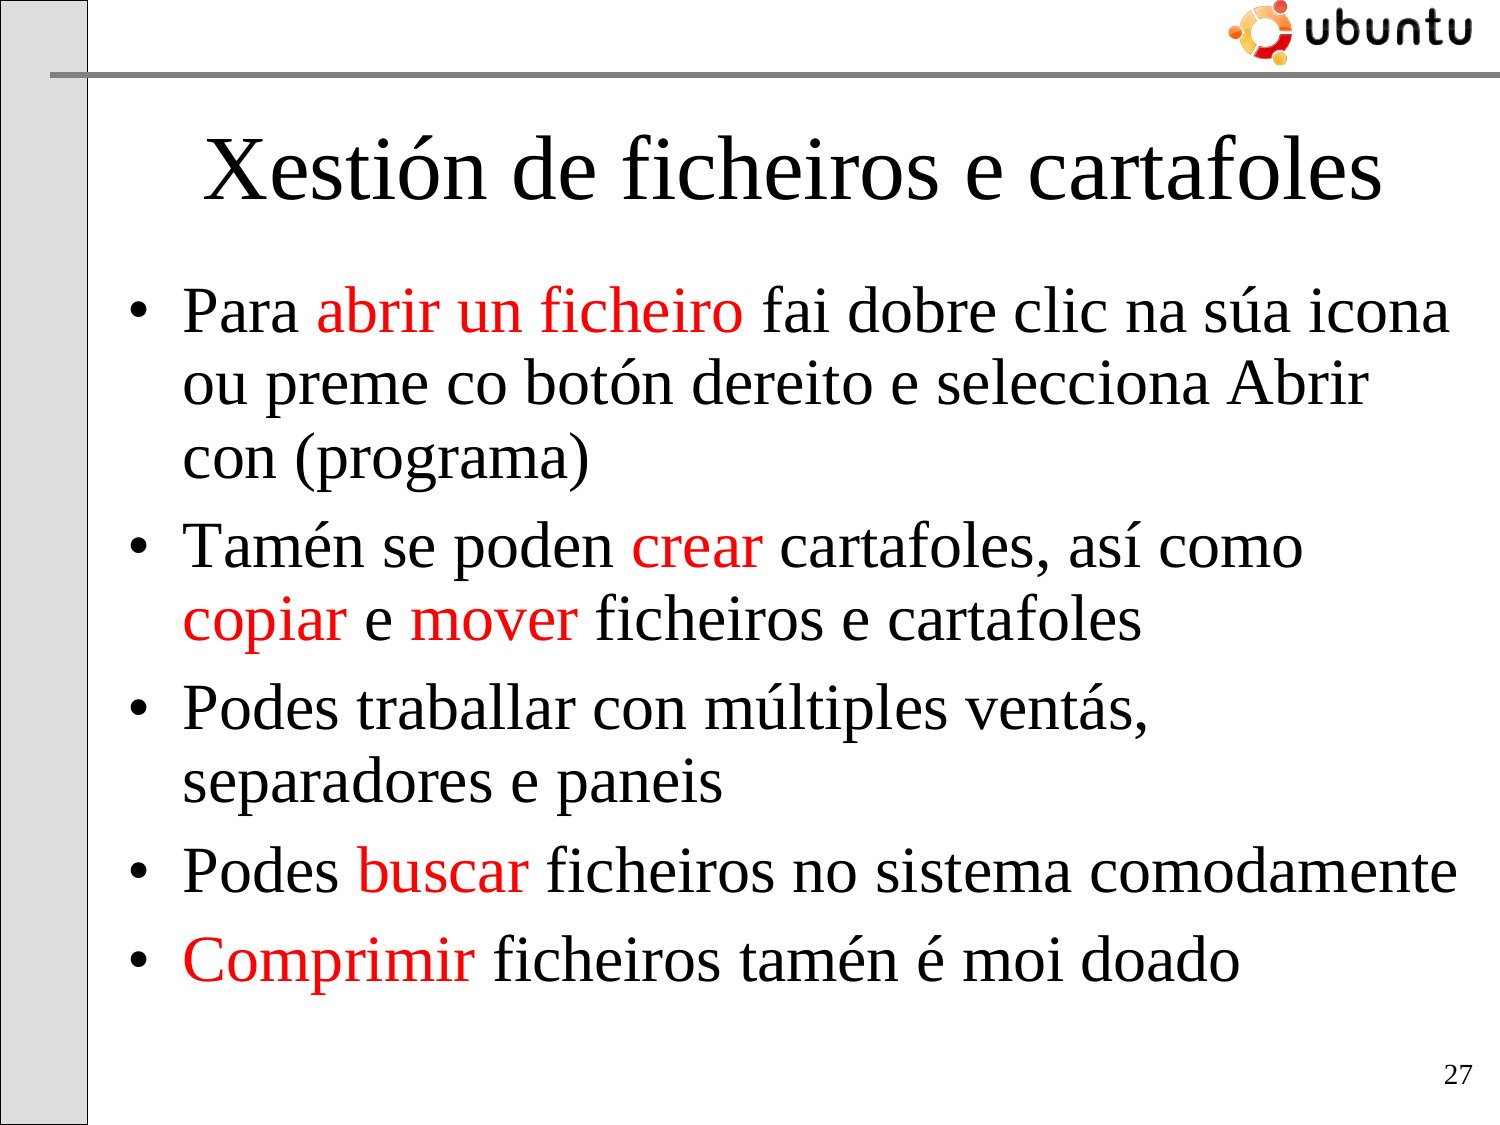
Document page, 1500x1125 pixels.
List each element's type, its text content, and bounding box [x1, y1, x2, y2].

title Xestión de ficheiros e cartafoles [112, 99, 1477, 237]
list Para abrir un ficheiro fai dobre clic na súa icona ou preme co botón dereito e selecciona Abrir con (programa) Tamén se poden crear cartafoles, así como copiar e mover ficheiros e cartafoles Podes traballar con múltiples ventás, separadores e paneis Podes buscar ficheiros no sistema comodamente Comprimir ficheiros tamén é moi doado [112, 265, 1477, 1034]
picture [1221, 0, 1483, 71]
